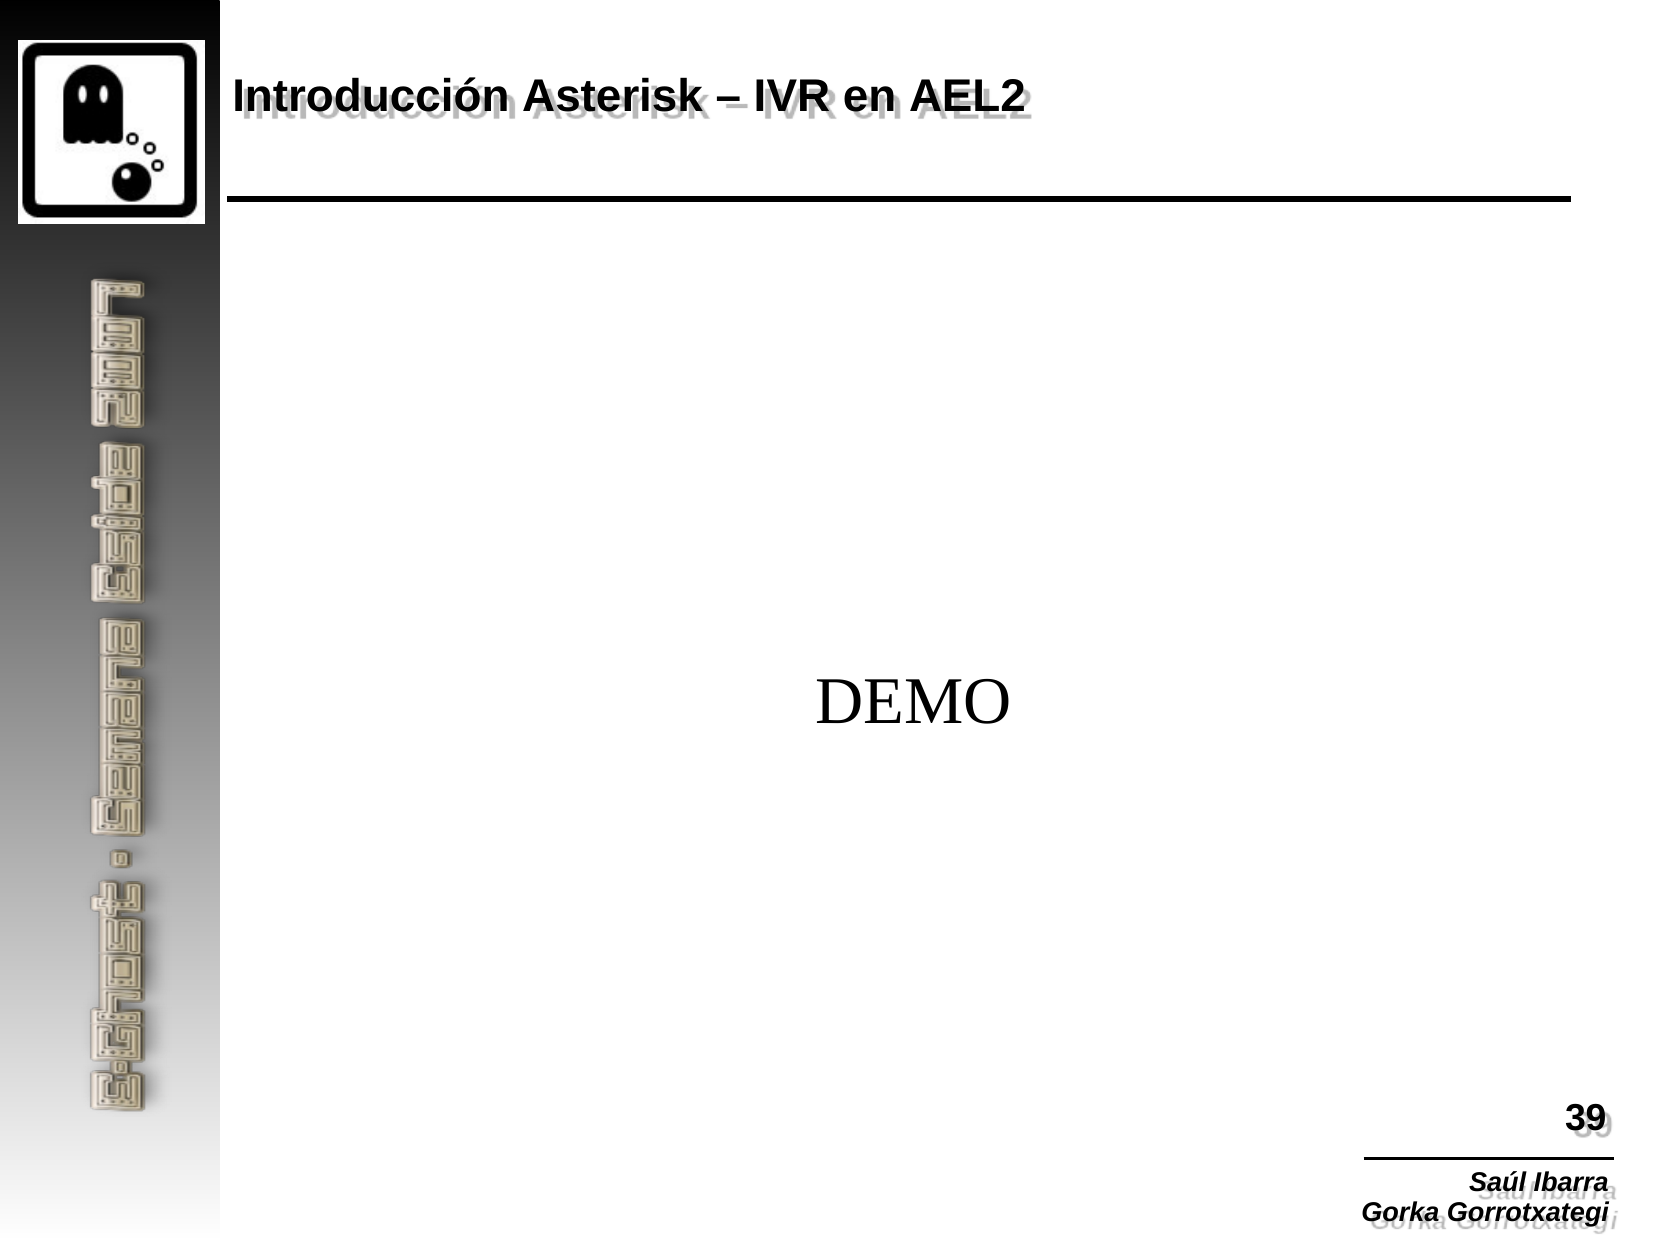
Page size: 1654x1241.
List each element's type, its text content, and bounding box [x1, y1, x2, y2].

picture [51, 250, 180, 1122]
picture [18, 40, 205, 224]
subtitle DEMO [312, 281, 1516, 1121]
